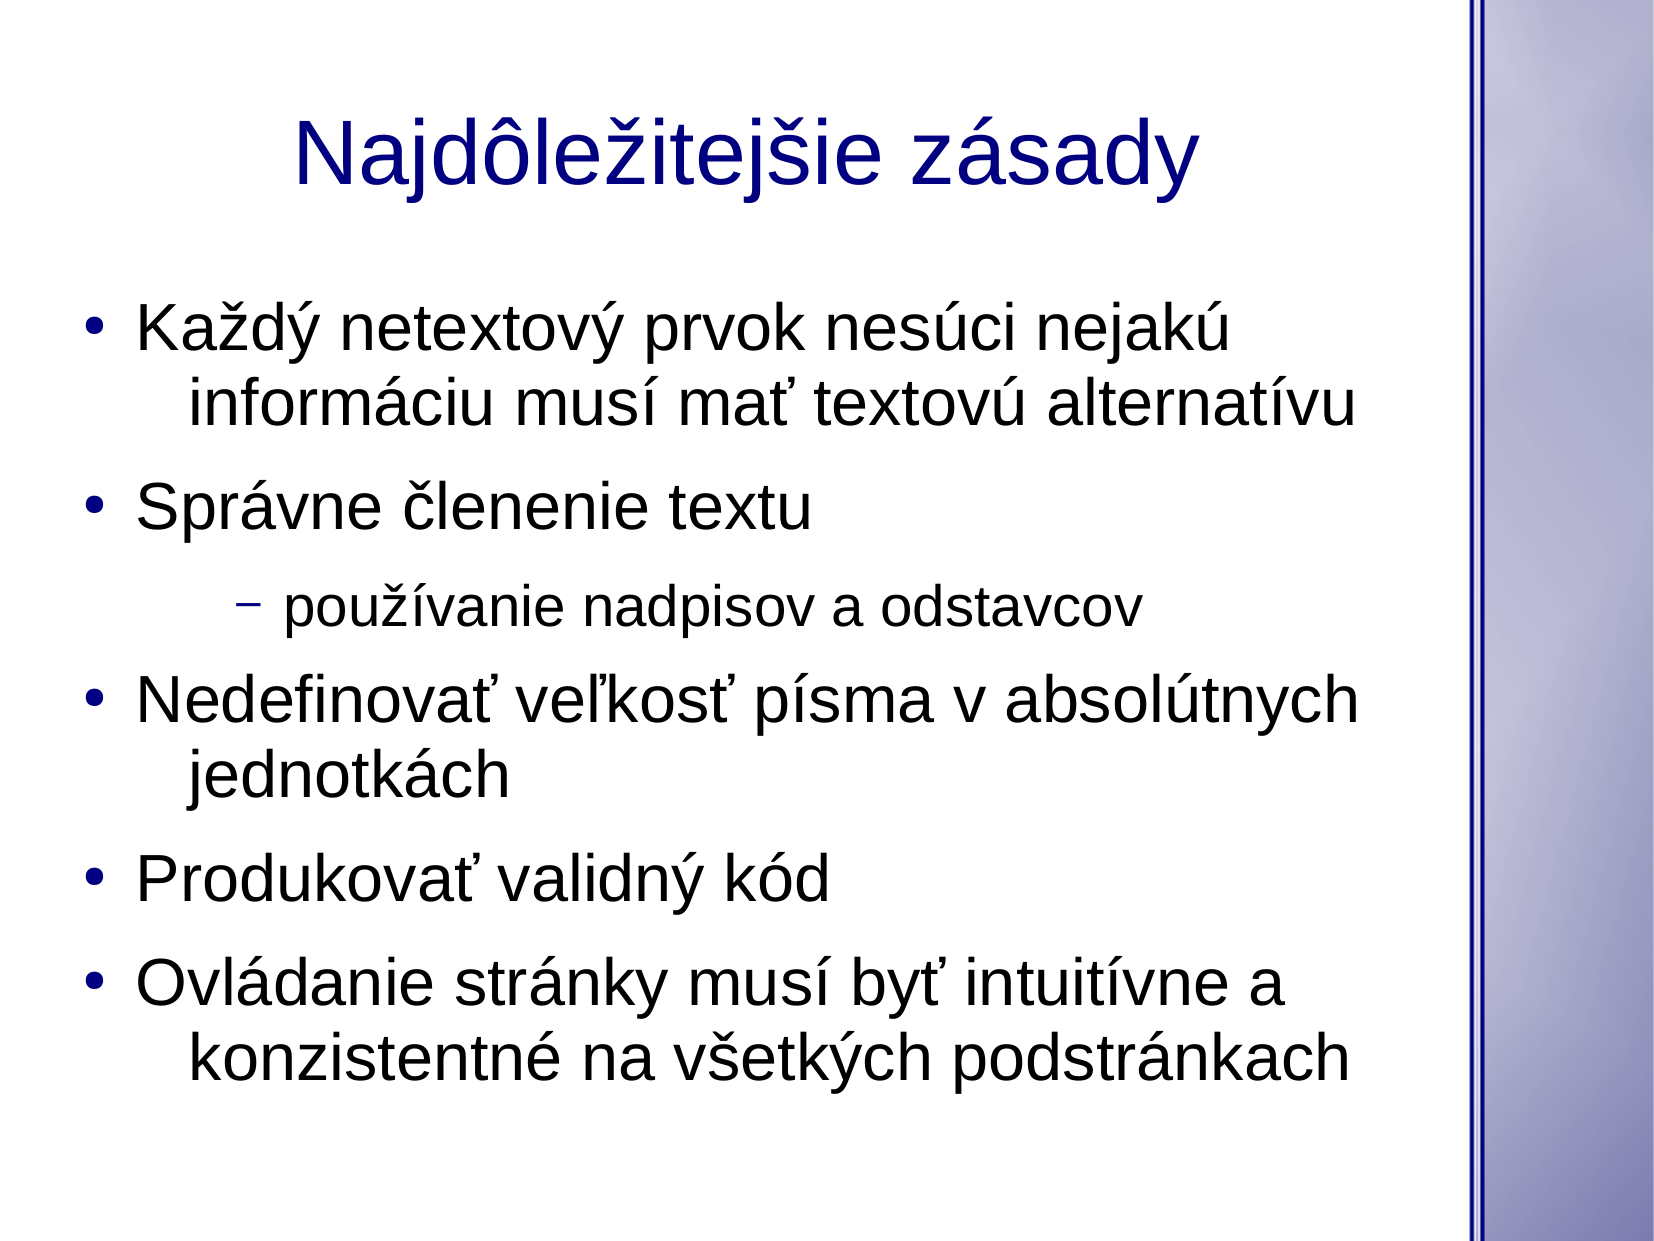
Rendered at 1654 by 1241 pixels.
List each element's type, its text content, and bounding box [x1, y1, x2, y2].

list Každý netextový prvok nesúci nejakú informáciu musí mať textovú alternatívu Správne členenie textu používanie nadpisov a odstavcov Nedefinovať veľkosť písma v absolútnych jednotkách Produkovať validný kód Ovládanie stránky musí byť intuitívne a konzistentné na všetkých podstránkach [47, 290, 1447, 1095]
picture [0, 0, 1654, 1241]
title Najdôležitejšie zásady [47, 56, 1447, 250]
